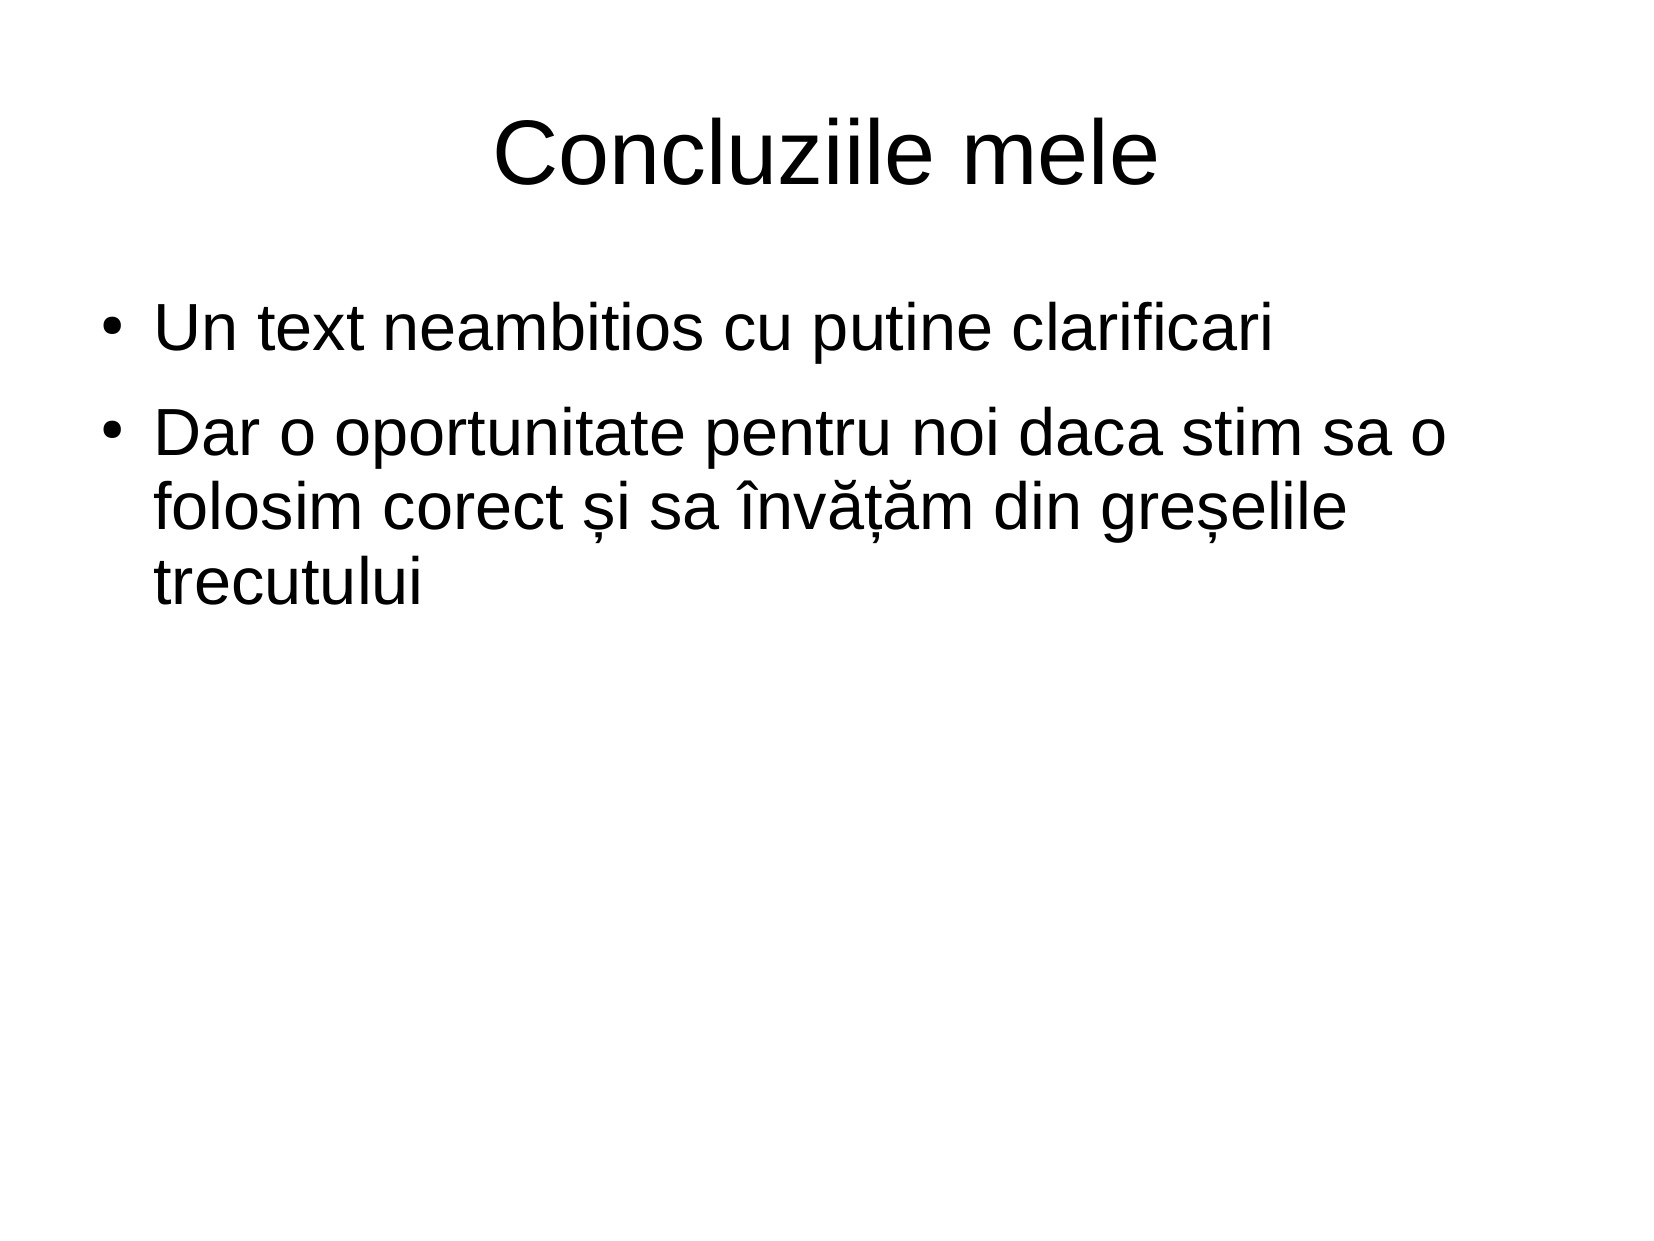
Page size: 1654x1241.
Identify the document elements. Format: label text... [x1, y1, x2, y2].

list Un text neambitios cu putine clarificari Dar o oportunitate pentru noi daca stim sa o folosim corect și sa învățăm din greșelile trecutului [82, 290, 1538, 1010]
title Concluziile mele [82, 49, 1571, 257]
